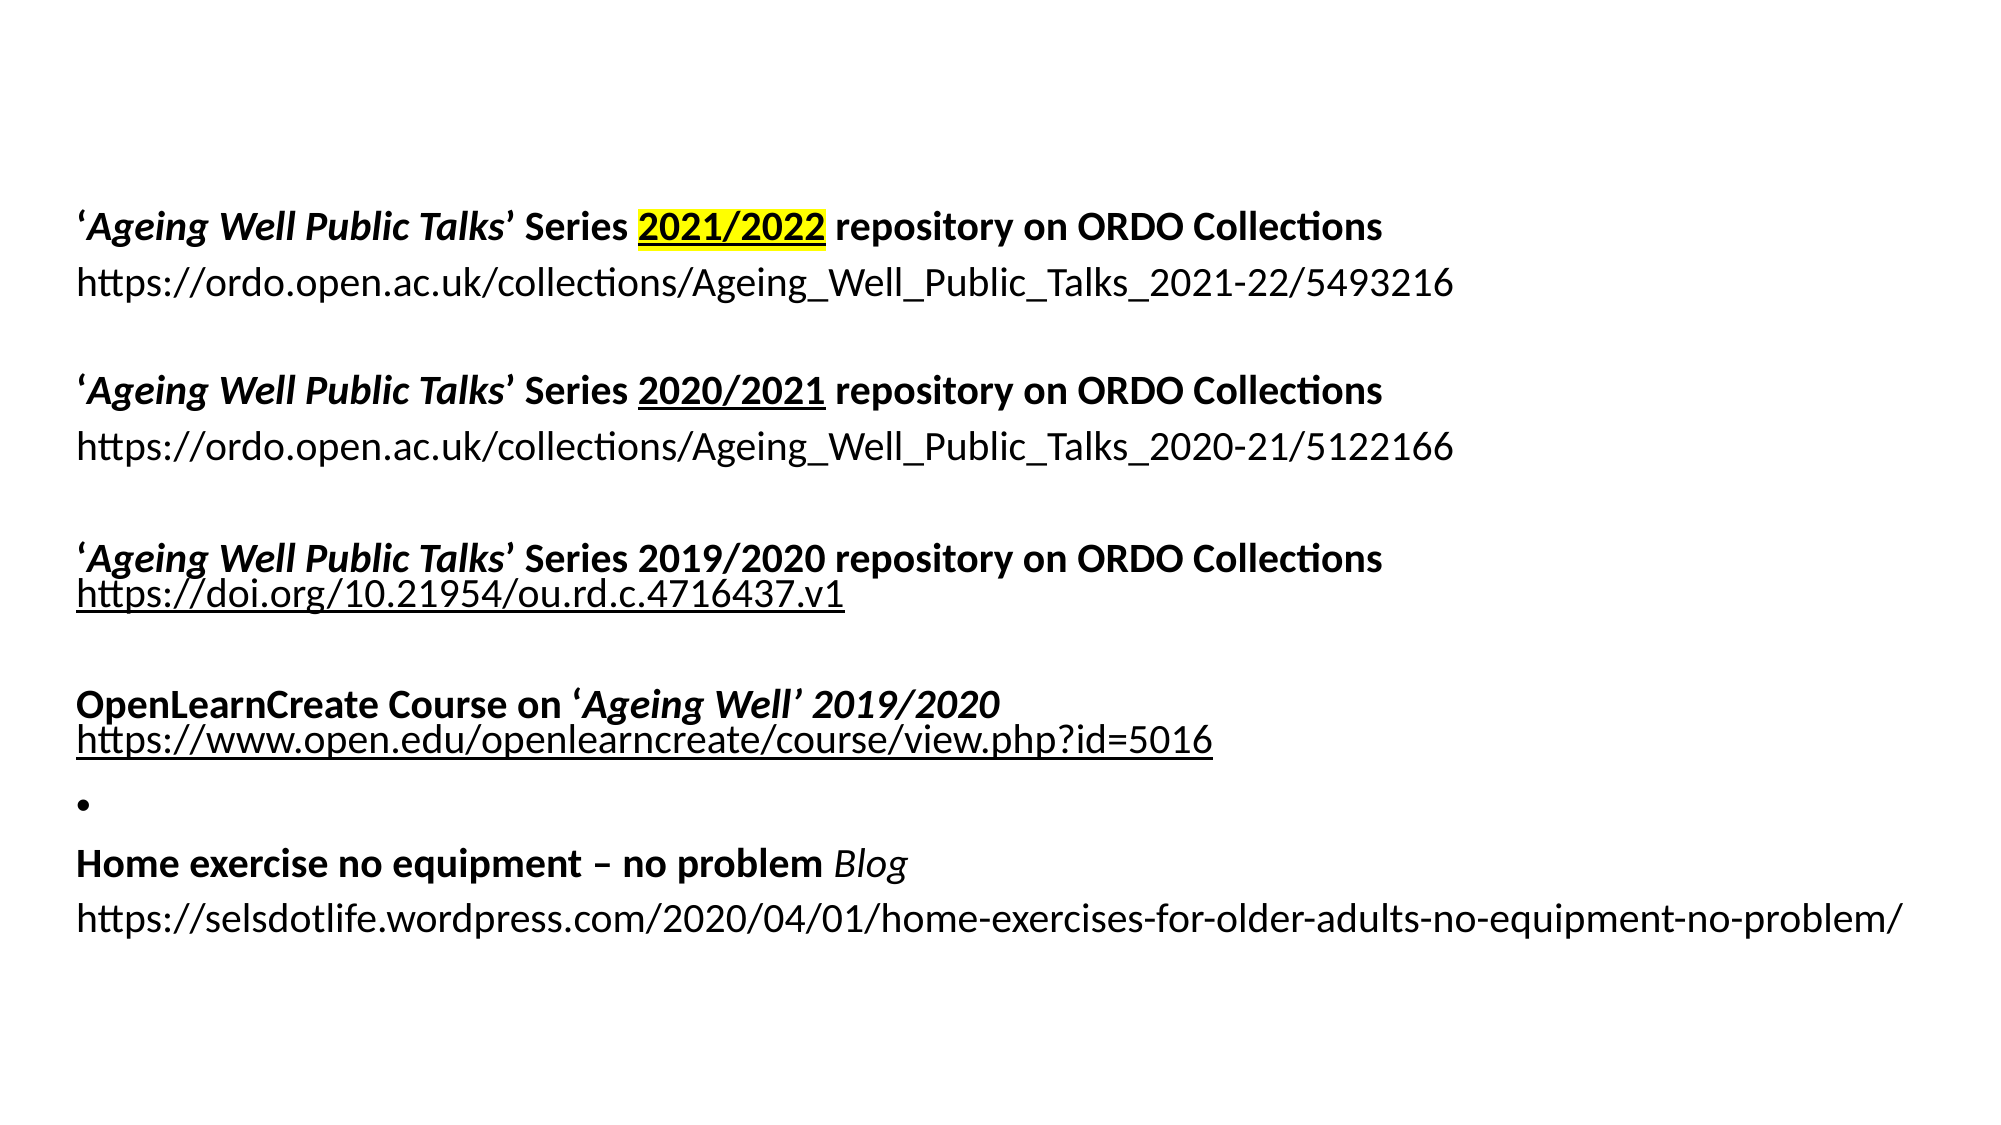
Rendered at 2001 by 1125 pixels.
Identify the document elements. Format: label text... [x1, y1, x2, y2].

list ‘Ageing Well Public Talks’ Series 2021/2022 repository on ORDO Collections https://ordo.open.ac.uk/collections/Ageing_Well_Public_Talks_2021-22/5493216 ‘Ageing Well Public Talks’ Series 2020/2021 repository on ORDO Collections https://ordo.open.ac.uk/collections/Ageing_Well_Public_Talks_2020-21/5122166 ‘Ageing Well Public Talks’ Series 2019/2020 repository on ORDO Collections https://doi.org/10.21954/ou.rd.c.4716437.v1 OpenLearnCreate Course on ‘Ageing Well’ 2019/2020 https://www.open.edu/openlearncreate/course/view.php?id=5016 Home exercise no equipment – no problem Blog https://selsdotlife.wordpress.com/2020/04/01/home-exercises-for-older-adults-no-equipment-no-problem/ [61, 204, 1939, 1063]
